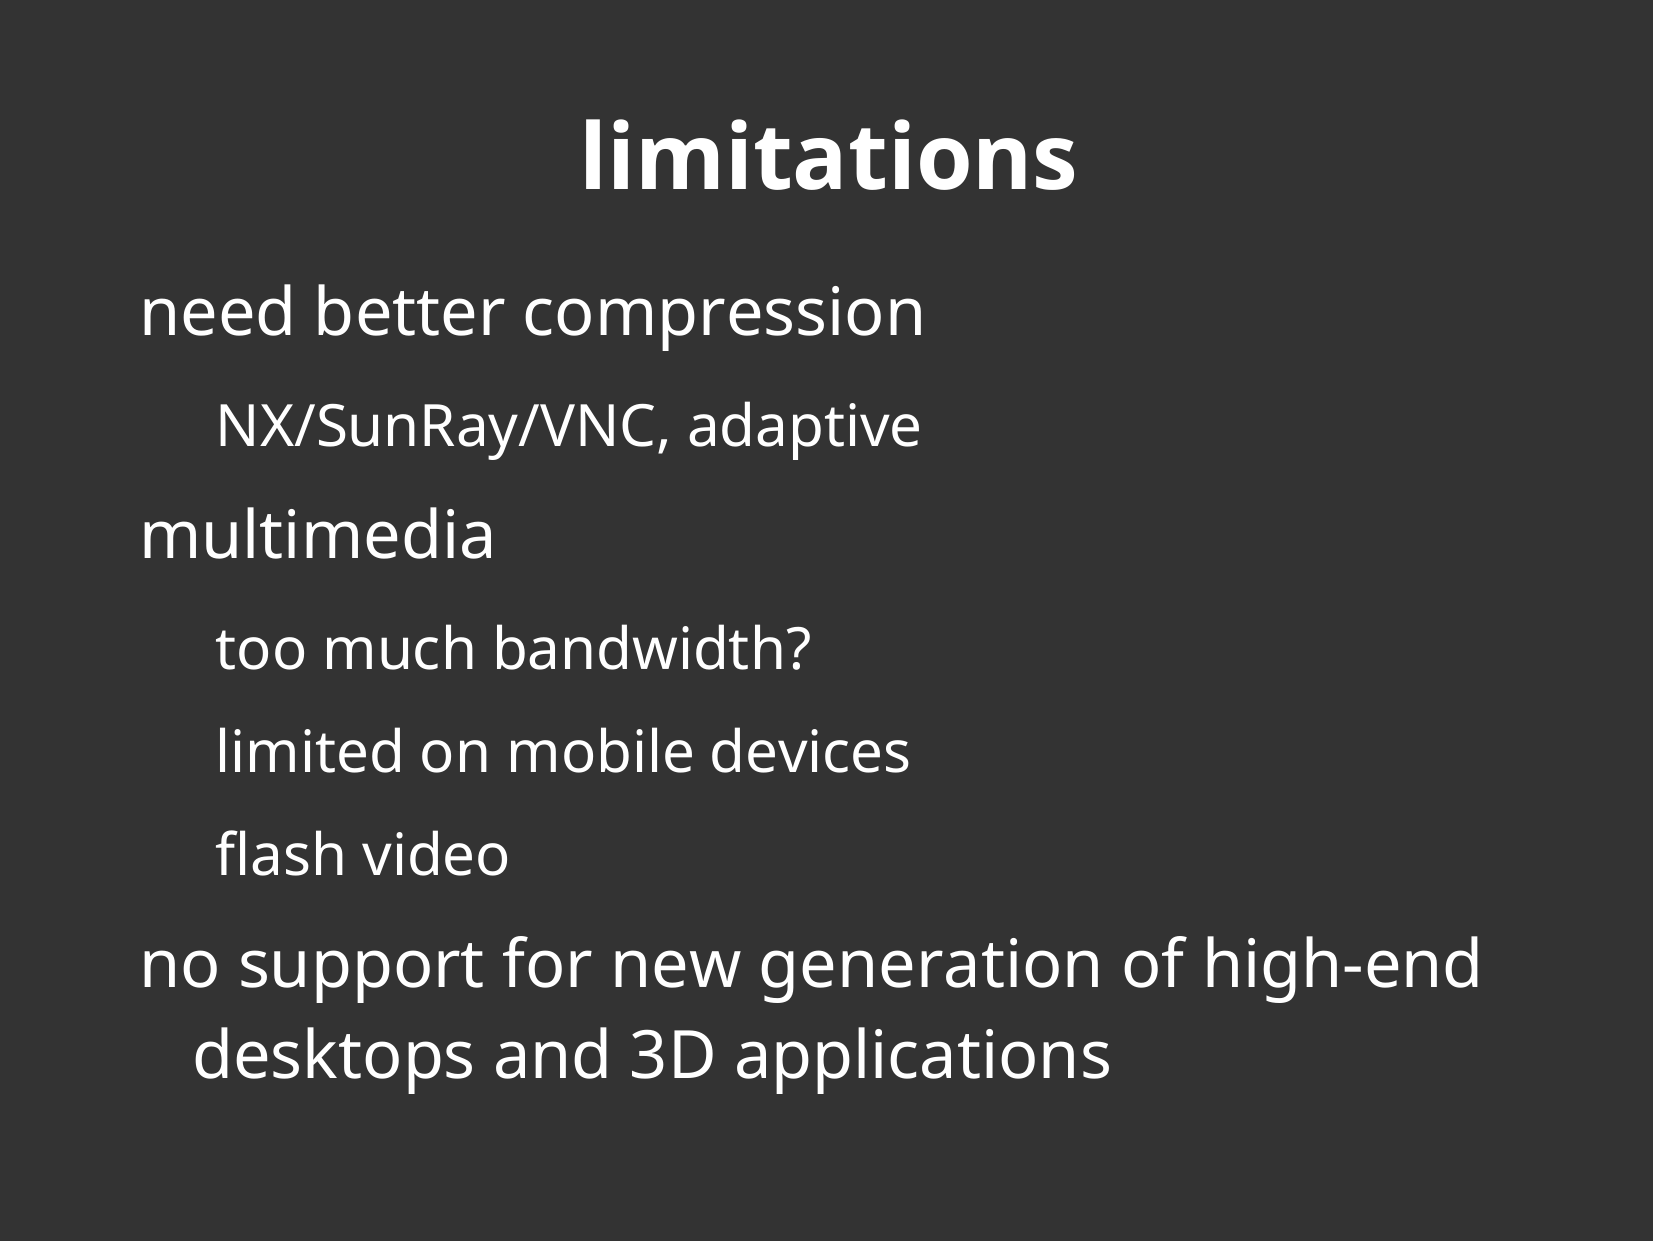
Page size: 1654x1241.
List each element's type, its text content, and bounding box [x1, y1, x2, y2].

title limitations [123, 50, 1535, 258]
list need better compression NX/SunRay/VNC, adaptive multimedia too much bandwidth? limited on mobile devices flash video no support for new generation of high-end desktops and 3D applications [121, 264, 1533, 1046]
